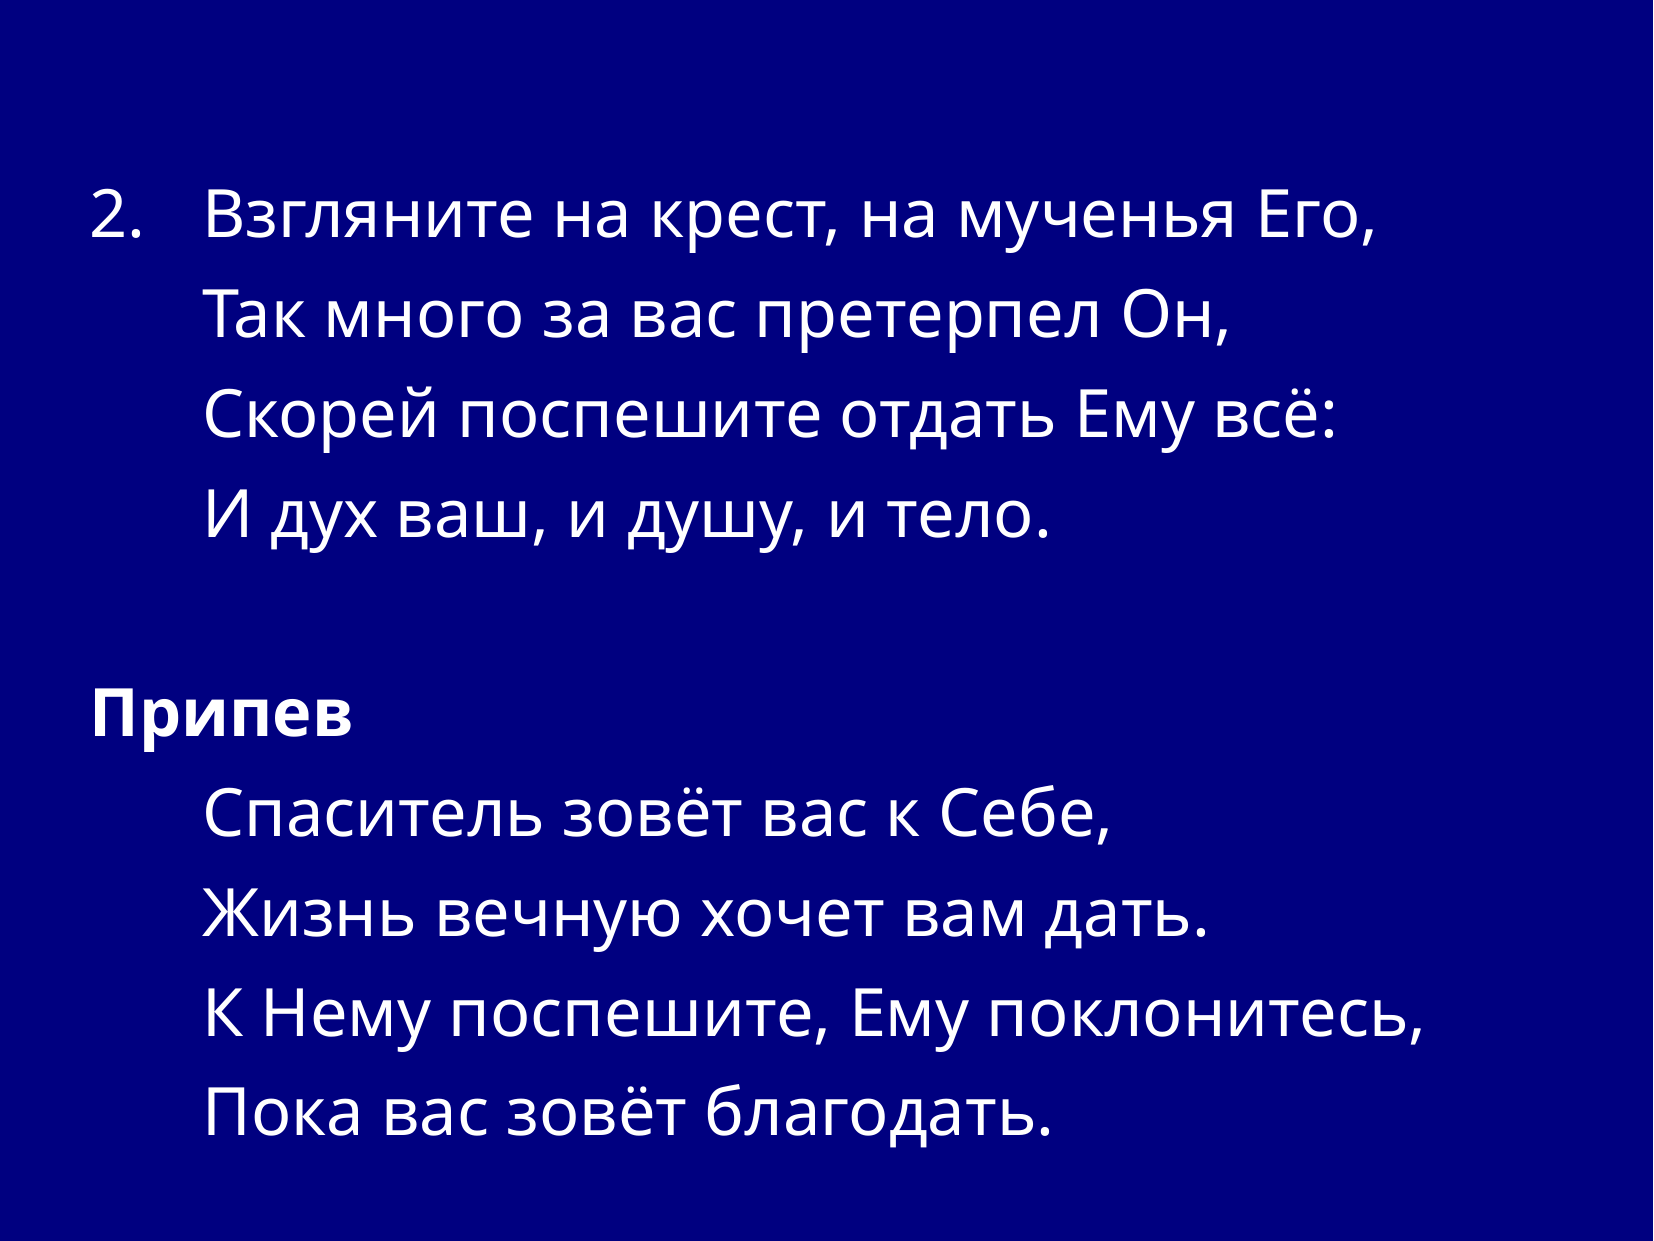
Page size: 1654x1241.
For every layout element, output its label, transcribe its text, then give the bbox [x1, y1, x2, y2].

text_box 2. Взгляните на крест, на мученья Его, Так много за вас претерпел Он, Скорей поспешите отдать Ему всё: И дух ваш, и душу, и тело. Припев Спаситель зовёт вас к Себе, Жизнь вечную хочет вам дать. К Нему поспешите, Ему поклонитесь, Пока вас зовёт благодать. [75, 150, 1576, 1163]
